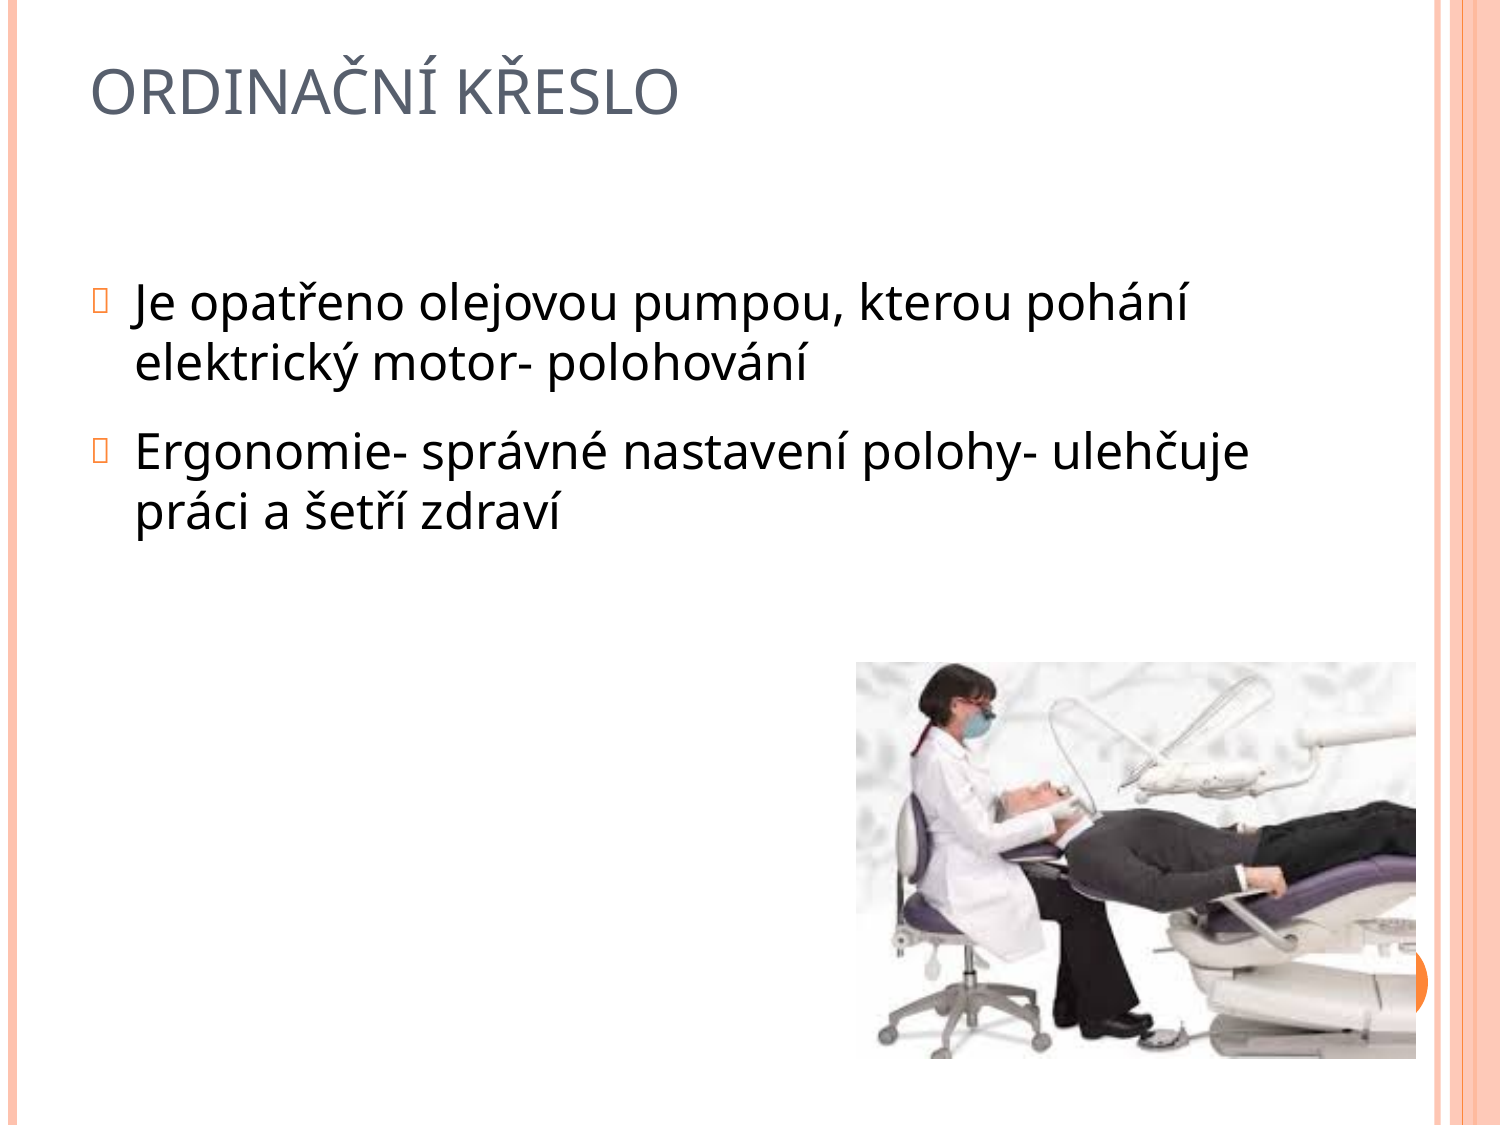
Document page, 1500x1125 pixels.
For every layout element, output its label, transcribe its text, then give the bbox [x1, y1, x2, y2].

list Je opatřeno olejovou pumpou, kterou pohání elektrický motor- polohování Ergonomie- správné nastavení polohy- ulehčuje práci a šetří zdraví [75, 262, 1300, 1062]
picture [856, 662, 1416, 1059]
title ORDINAČNÍ KŘESLO [75, 45, 1300, 233]
